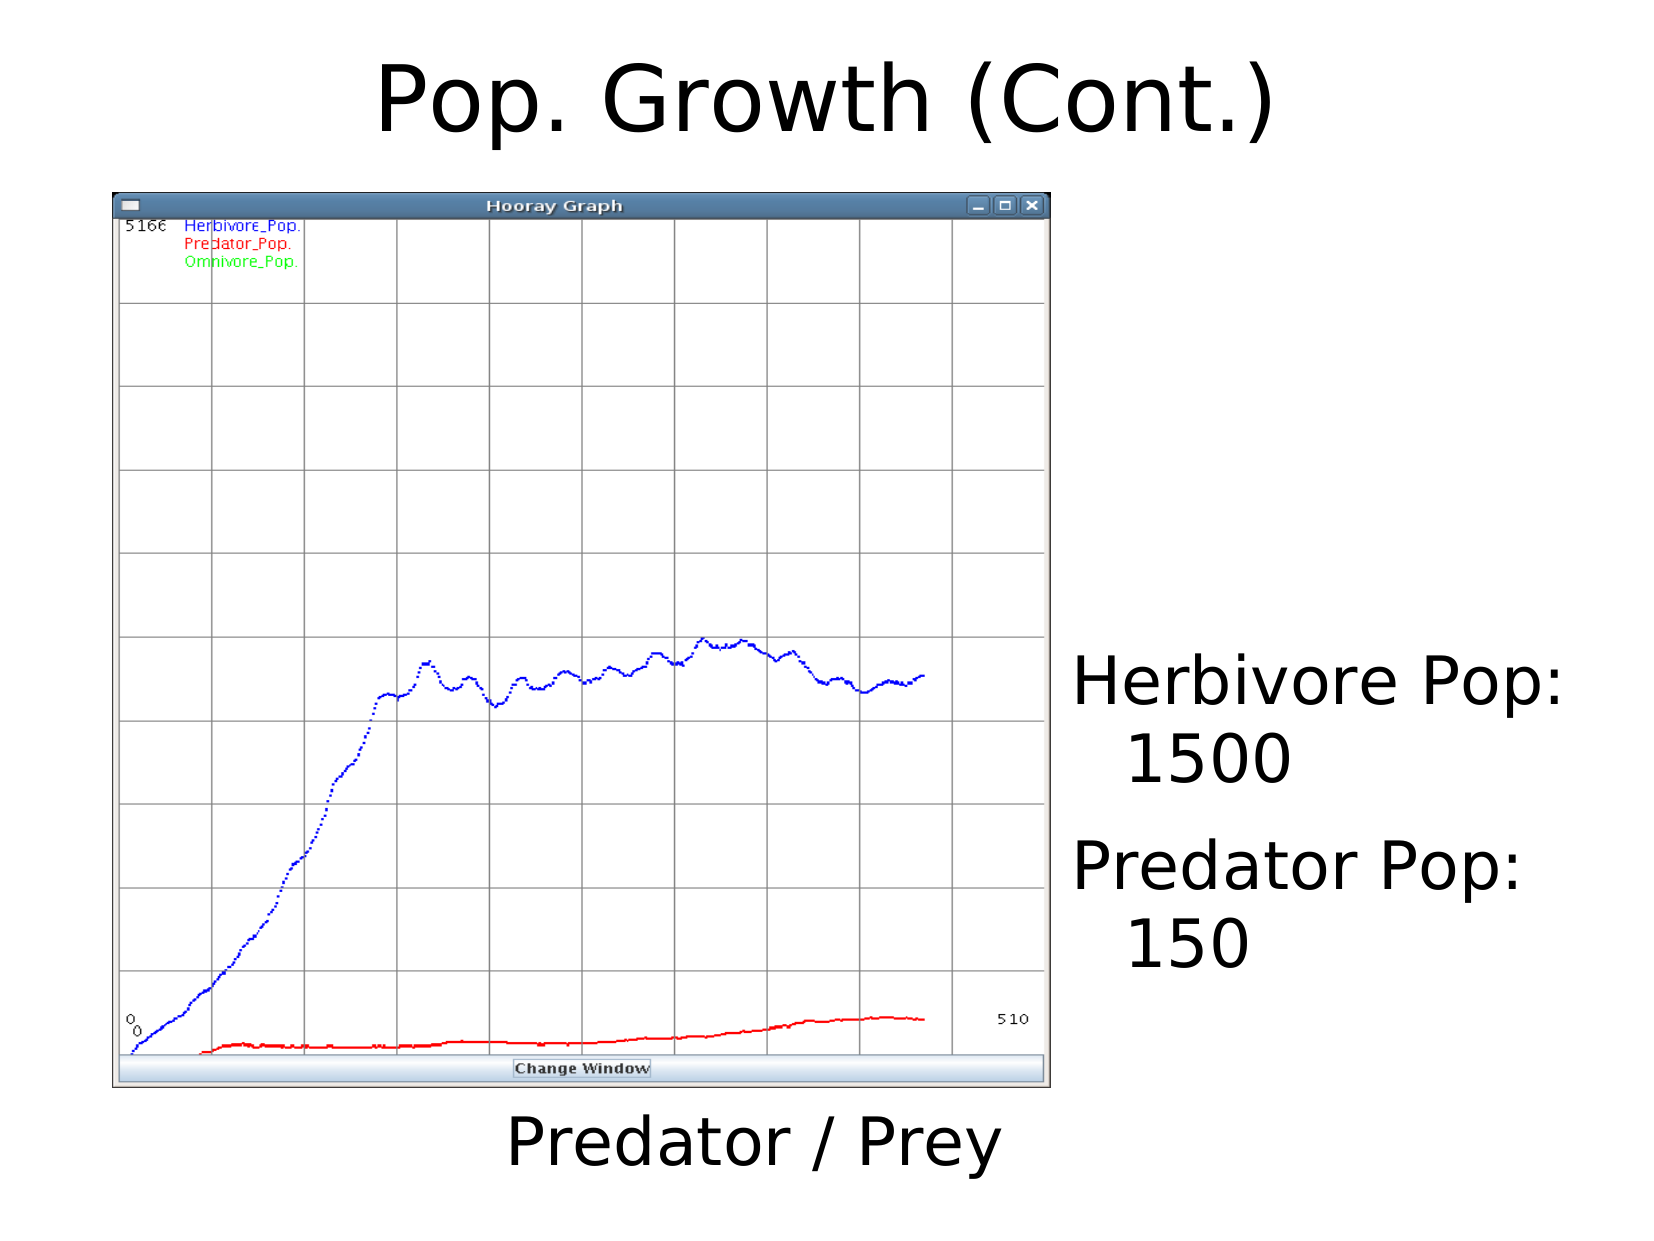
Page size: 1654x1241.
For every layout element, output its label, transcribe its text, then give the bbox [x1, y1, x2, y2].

list Predator / Prey [487, 1103, 1214, 1201]
picture [112, 192, 1051, 1088]
list Herbivore Pop: 1500 Predator Pop: 150 [1053, 642, 1654, 983]
title Pop. Growth (Cont.) [82, 46, 1571, 154]
